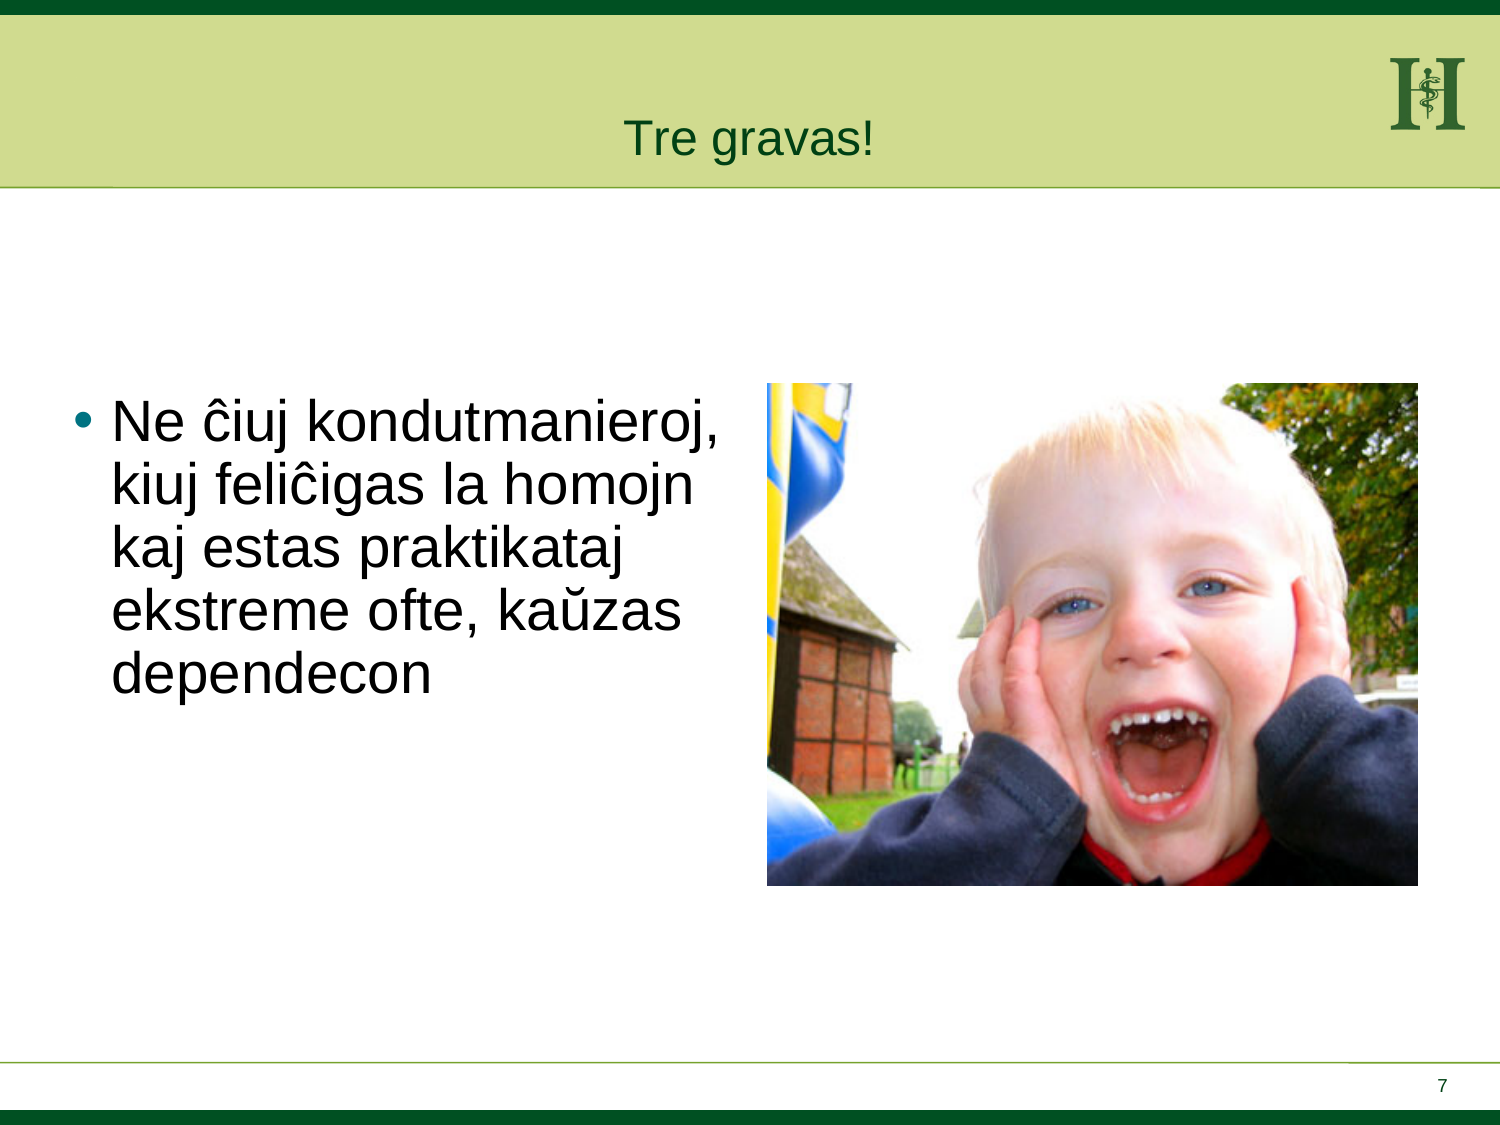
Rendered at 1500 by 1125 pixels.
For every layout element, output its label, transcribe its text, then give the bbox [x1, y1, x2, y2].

picture [767, 383, 1418, 886]
title Tre gravas! [52, 9, 1447, 174]
picture [0, 15, 1500, 186]
list Ne ĉiuj kondutmanieroj, kiuj feliĉigas la homojn kaj estas praktikataj ekstreme ofte, kaŭzas dependecon [59, 383, 740, 840]
